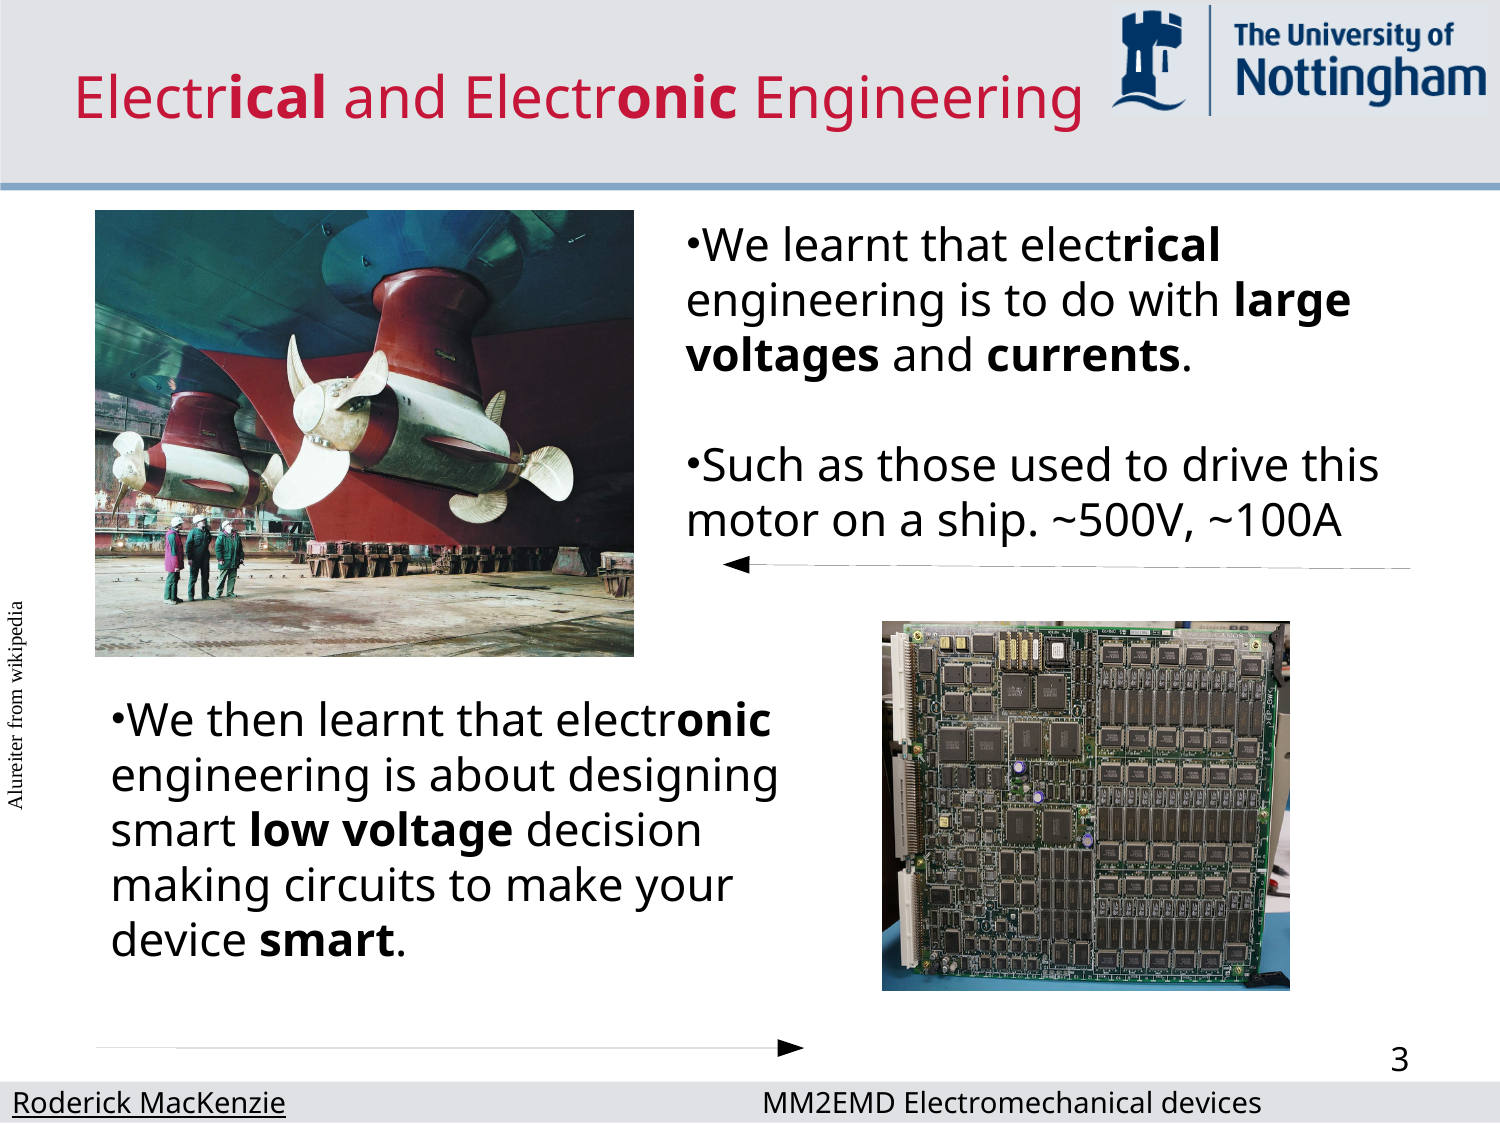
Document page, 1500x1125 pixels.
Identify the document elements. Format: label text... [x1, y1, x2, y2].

text_box <number> [1375, 1030, 1500, 1101]
picture [882, 621, 1290, 991]
picture [1111, 4, 1487, 116]
text_box We learnt that electrical engineering is to do with large voltages and currents. Such as those used to drive this motor on a ship. ~500V, ~100A [670, 208, 1488, 553]
picture [95, 210, 634, 657]
text_box We then learnt that electronic engineering is about designing smart low voltage decision making circuits to make your device smart. [95, 1048, 805, 1125]
title Electrical and Electronic Engineering [59, 20, 1126, 172]
text_box Alureiter from wikipedia [0, 307, 69, 826]
text_box We then learnt that electronic engineering is about designing smart low voltage decision making circuits to make your device smart. [95, 683, 805, 1047]
